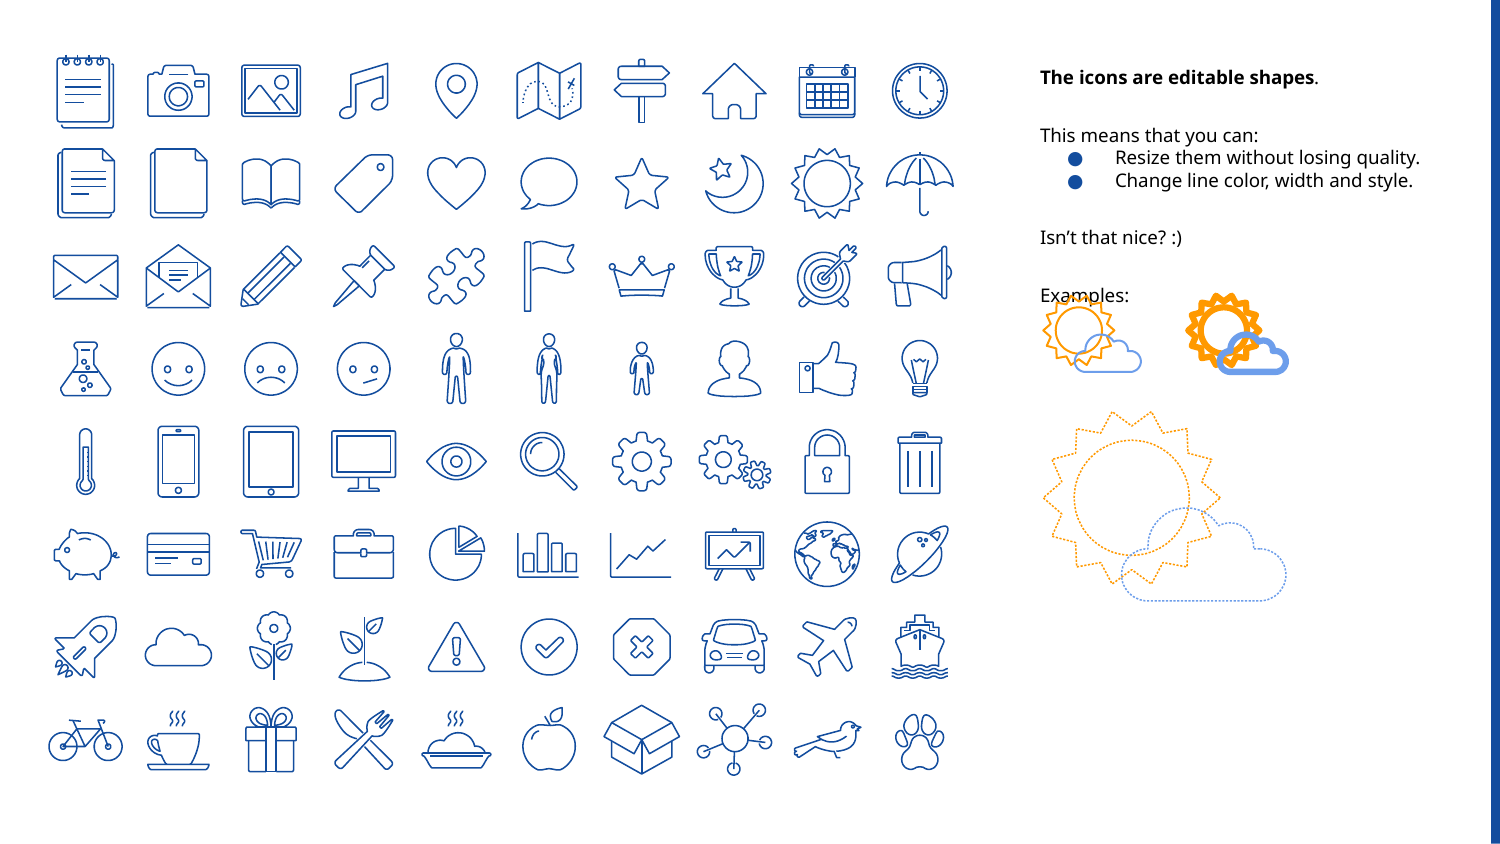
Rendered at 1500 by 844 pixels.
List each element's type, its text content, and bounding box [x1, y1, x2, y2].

text_box The icons are editable shapes. This means that you can: Resize them without losing quality. Change line color, width and style. Isn’t that nice? :) Examples: [1024, 51, 1451, 302]
